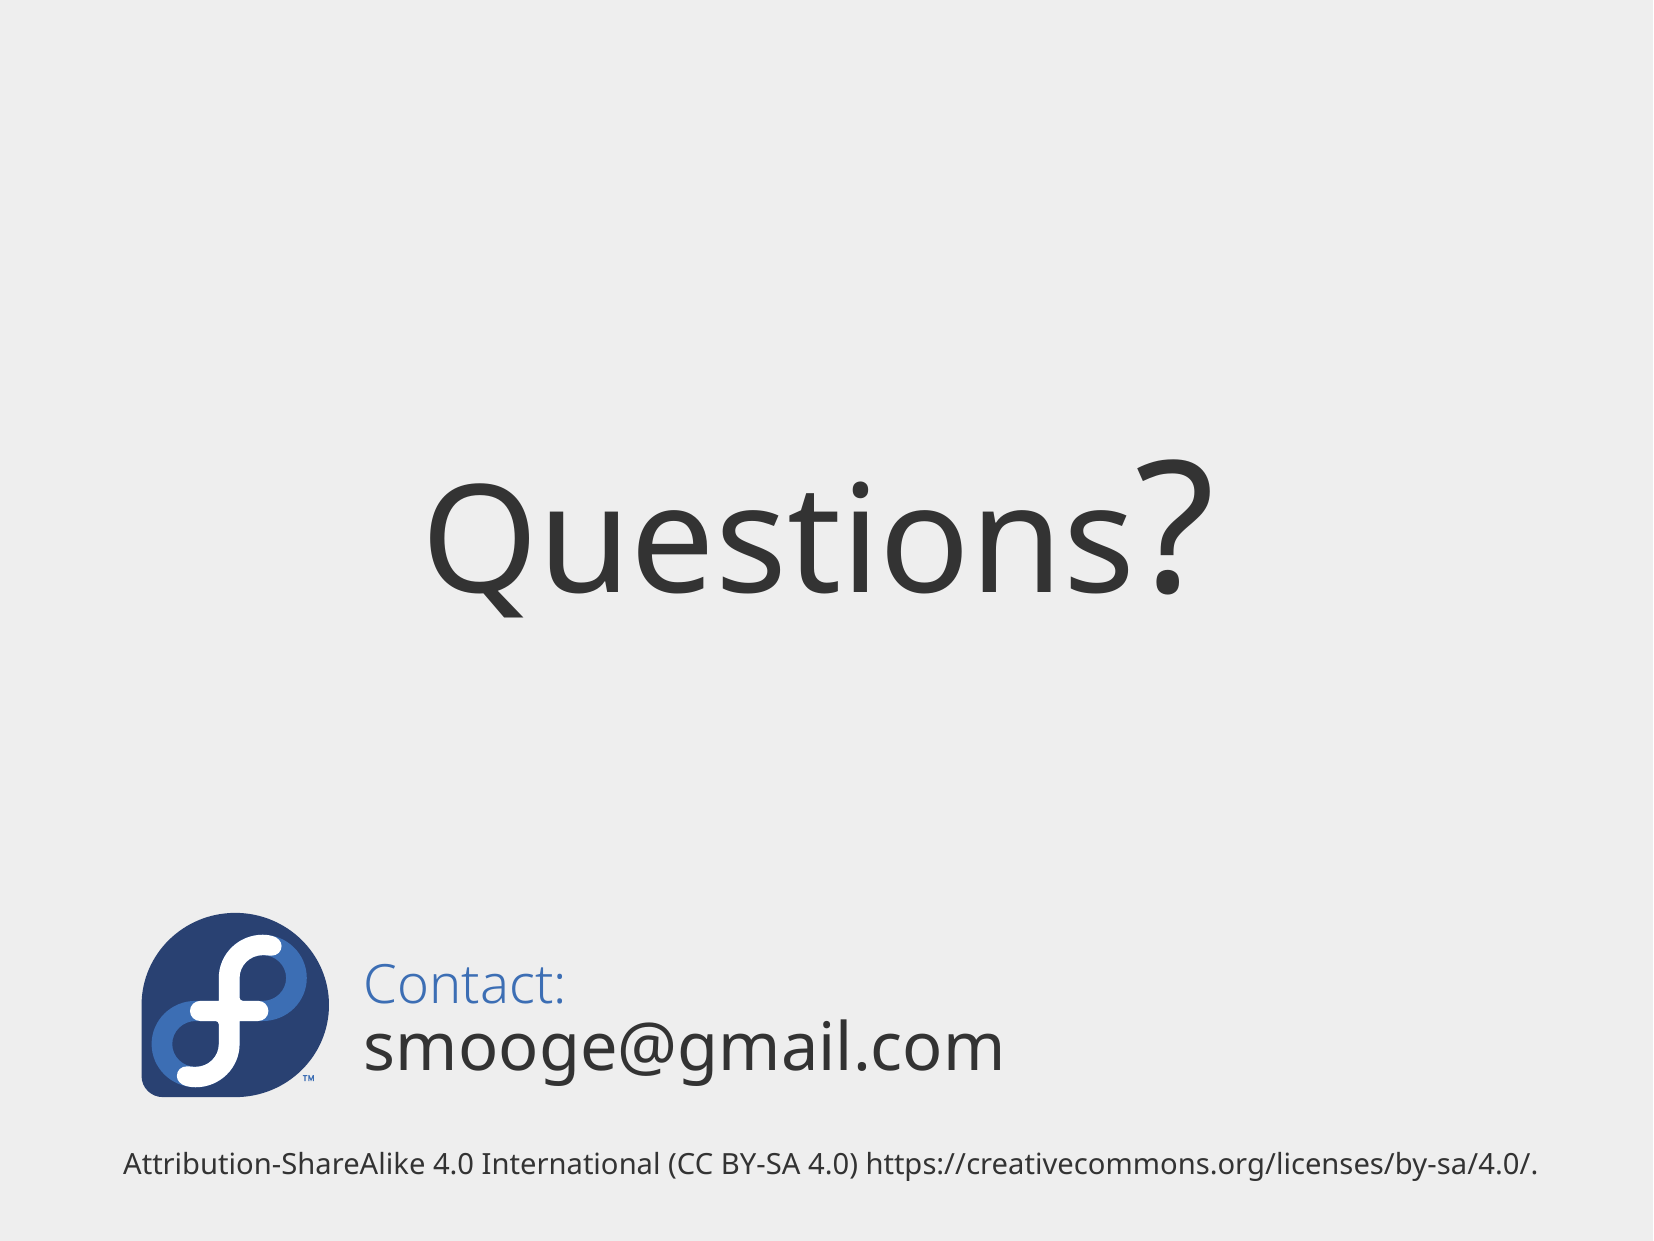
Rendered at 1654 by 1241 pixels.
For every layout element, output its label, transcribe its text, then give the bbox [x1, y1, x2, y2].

picture [141, 912, 329, 1098]
text_box Contact: [349, 937, 703, 1019]
text_box Attribution-ShareAlike 4.0 International (CC BY-SA 4.0) https://creativecommons.org/licenses/by-sa/4.0/. [23, 1135, 1639, 1230]
text_box smooge@gmail.com [349, 992, 1454, 1089]
title Questions? [30, 409, 1606, 634]
